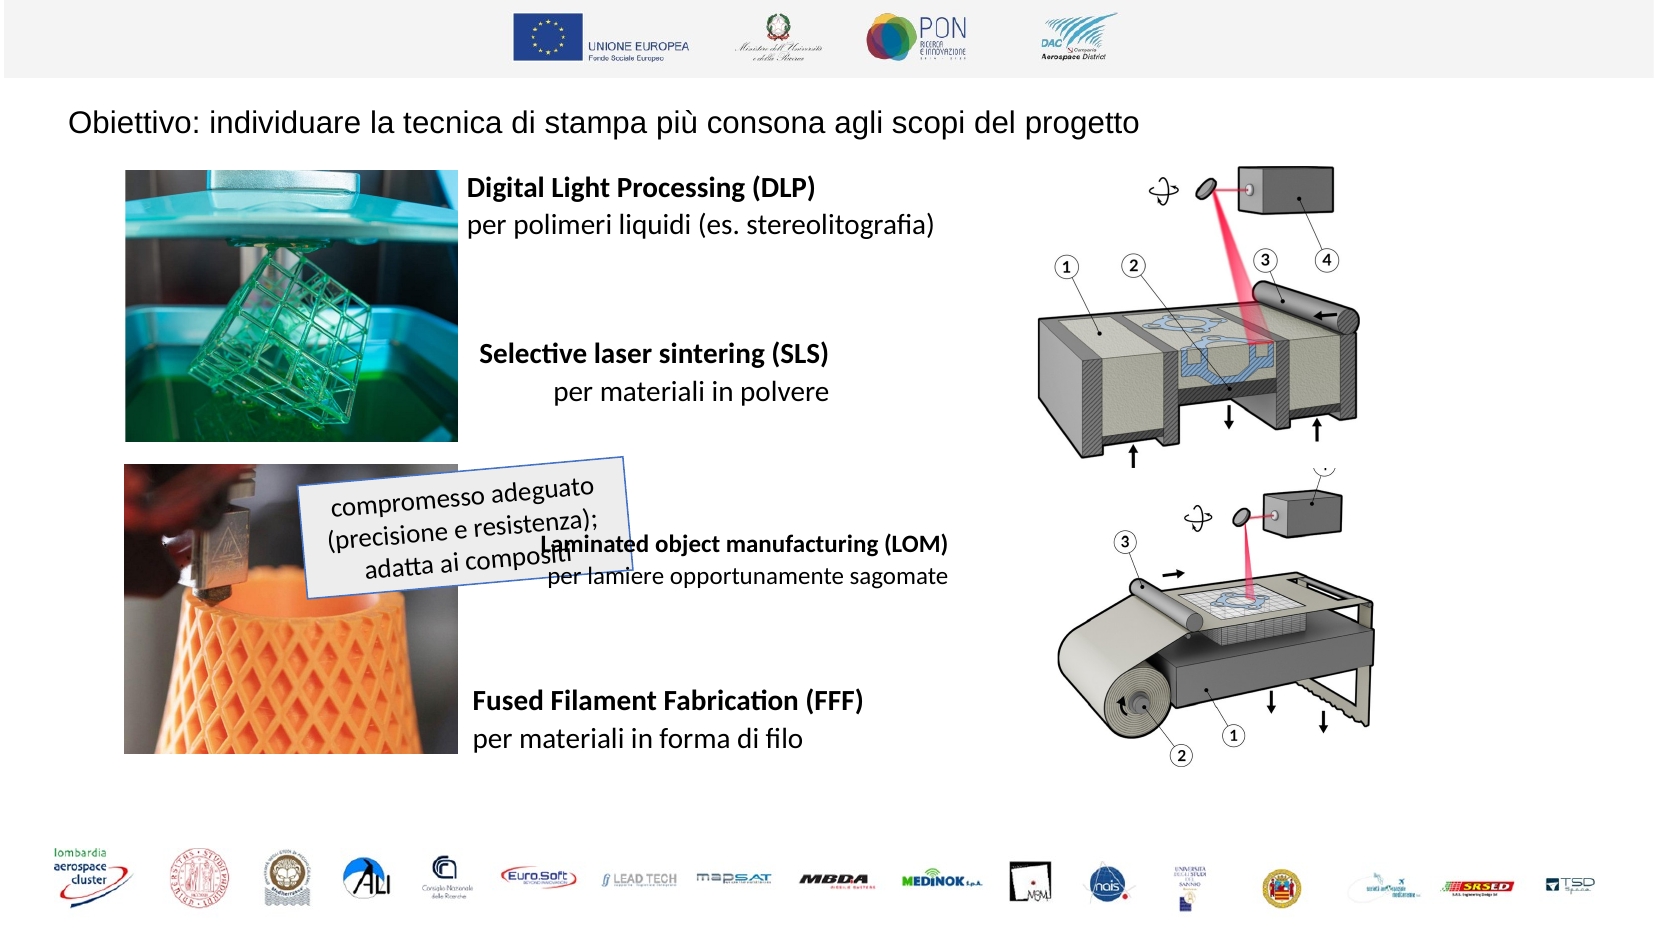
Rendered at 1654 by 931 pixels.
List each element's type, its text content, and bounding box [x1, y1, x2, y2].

picture [125, 170, 458, 442]
picture [54, 848, 1595, 931]
text_box Laminated object manufacturing (LOM) per lamiere opportunamente sagomate [525, 517, 1129, 597]
picture [124, 464, 458, 754]
picture [1037, 166, 1375, 767]
picture [4, 0, 1654, 78]
text_box Obiettivo: individuare la tecnica di stampa più consona agli scopi del progetto [53, 94, 1607, 184]
text_box Fused Filament Fabrication (FFF) per materiali in forma di filo [457, 671, 1057, 761]
text_box compromesso adeguato (precisione e resistenza); adatta ai compositi [297, 456, 629, 599]
text_box Digital Light Processing (DLP) per polimeri liquidi (es. stereolitografia) [451, 158, 1202, 248]
text_box Selective laser sintering (SLS) per materiali in polvere [464, 324, 1032, 414]
